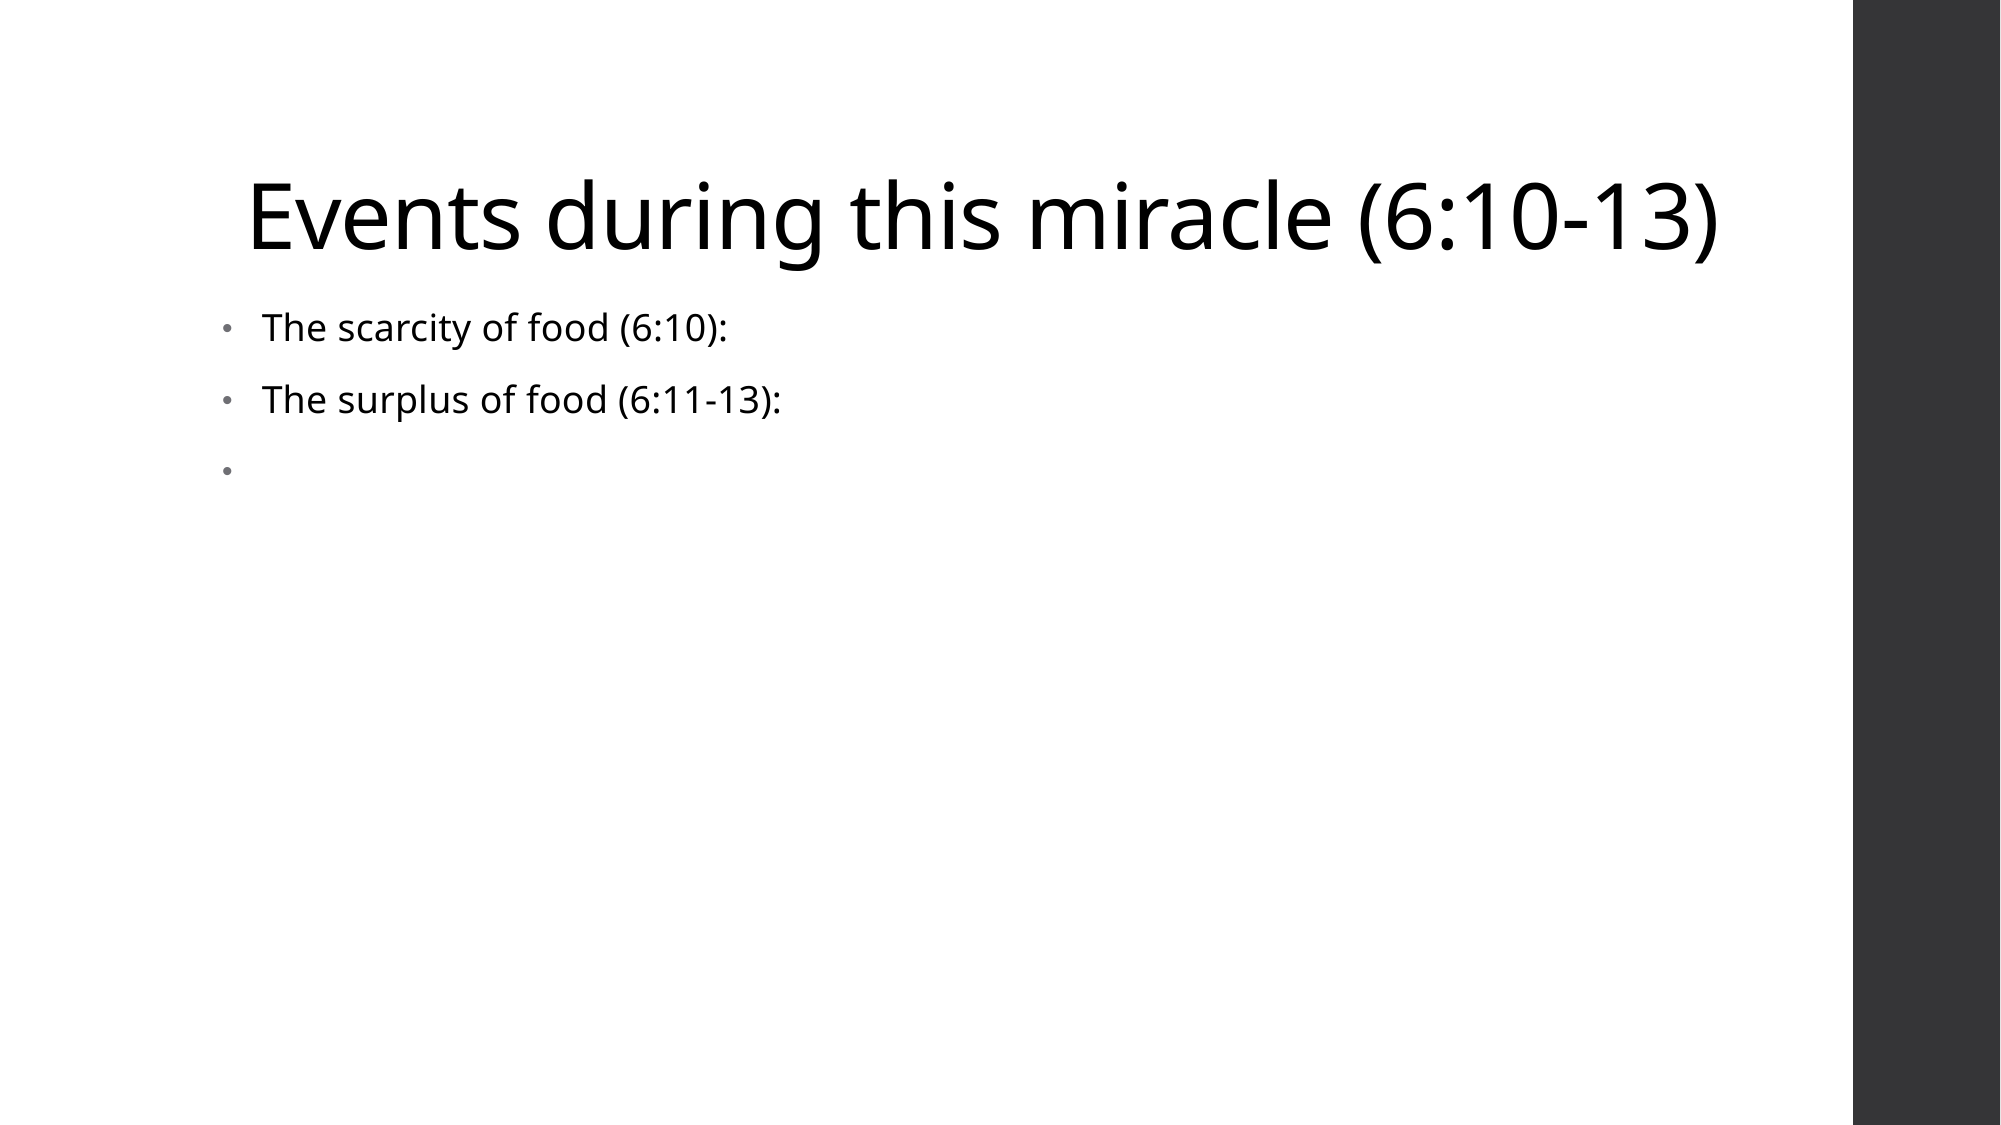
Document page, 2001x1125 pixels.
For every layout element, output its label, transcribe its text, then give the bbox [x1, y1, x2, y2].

list The scarcity of food (6:10): The surplus of food (6:11-13): [206, 299, 1617, 1014]
title Events during this miracle (6:10-13) [206, 60, 1797, 278]
